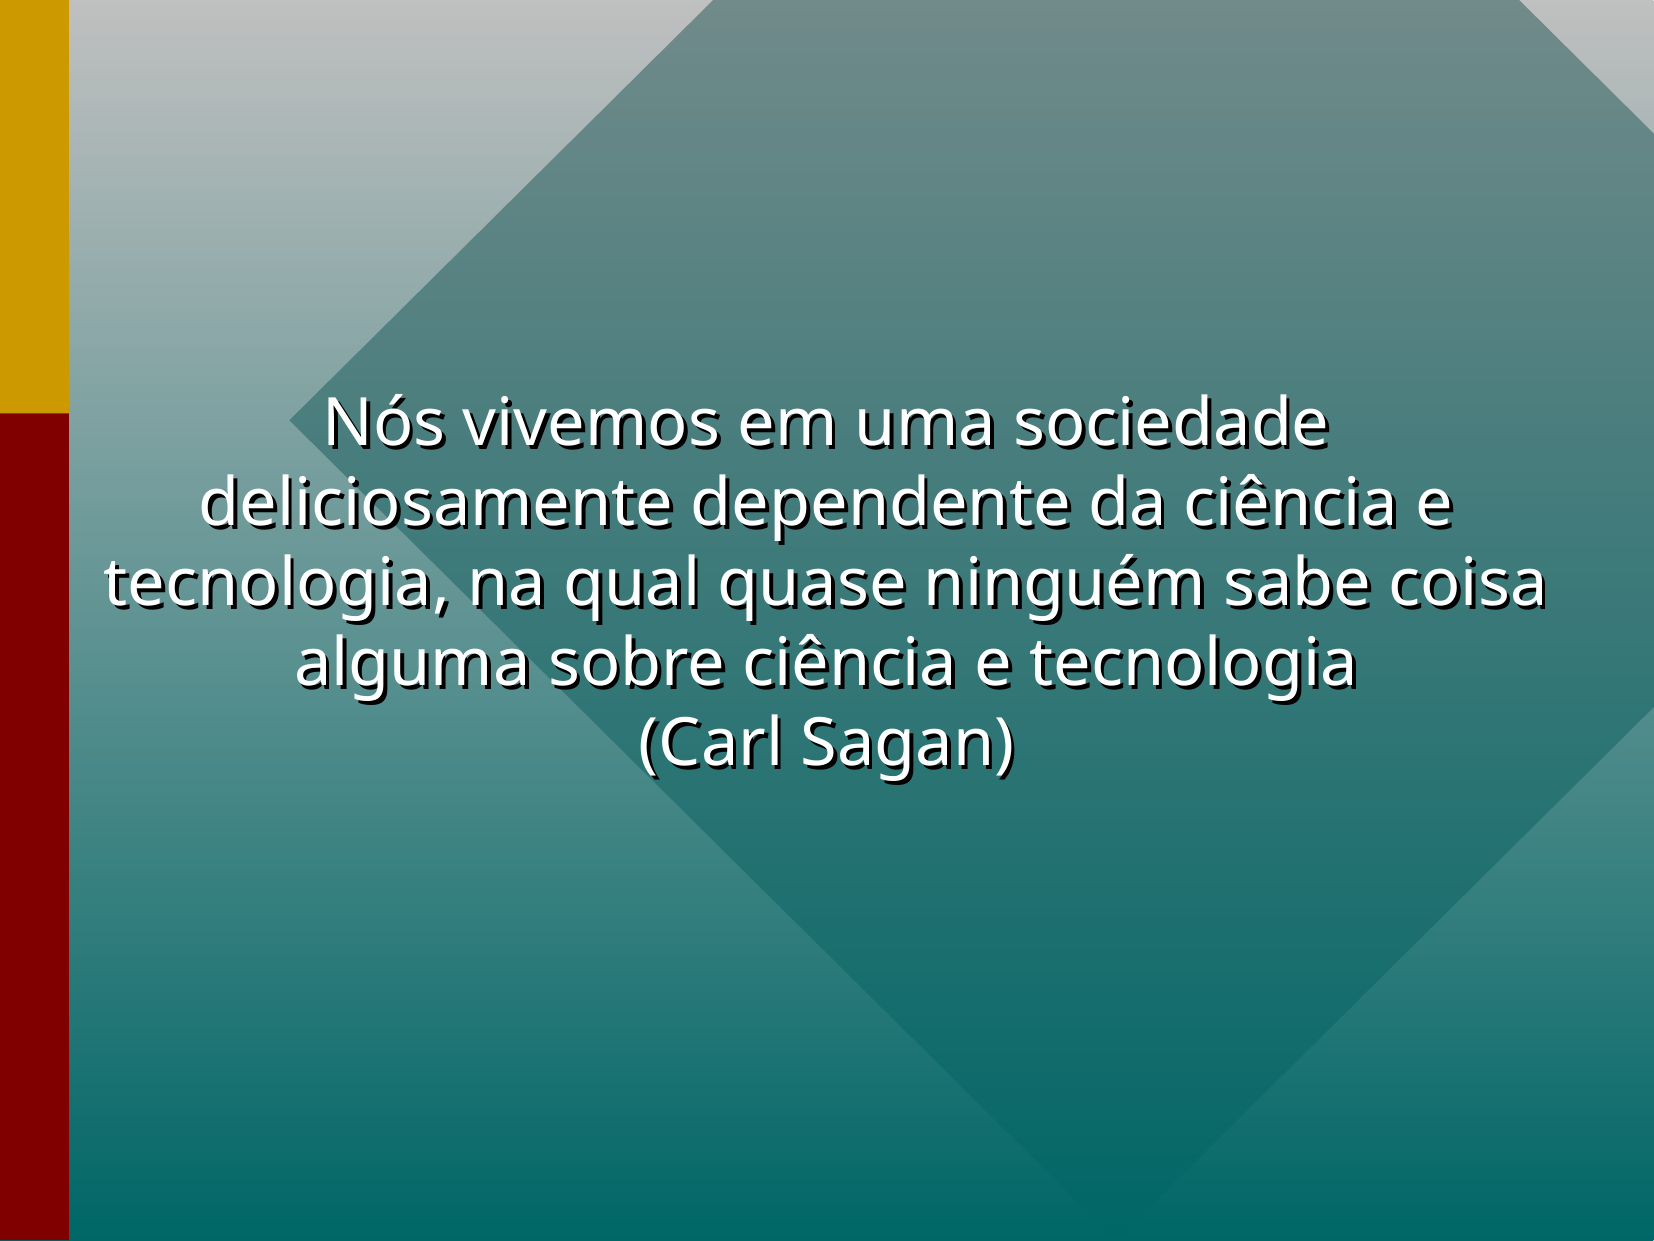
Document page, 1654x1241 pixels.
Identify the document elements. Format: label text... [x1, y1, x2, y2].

subtitle Nós vivemos em uma sociedade deliciosamente dependente da ciência e tecnologia, na qual quase ninguém sabe coisa alguma sobre ciência e tecnologia (Carl Sagan) [82, 379, 1571, 779]
